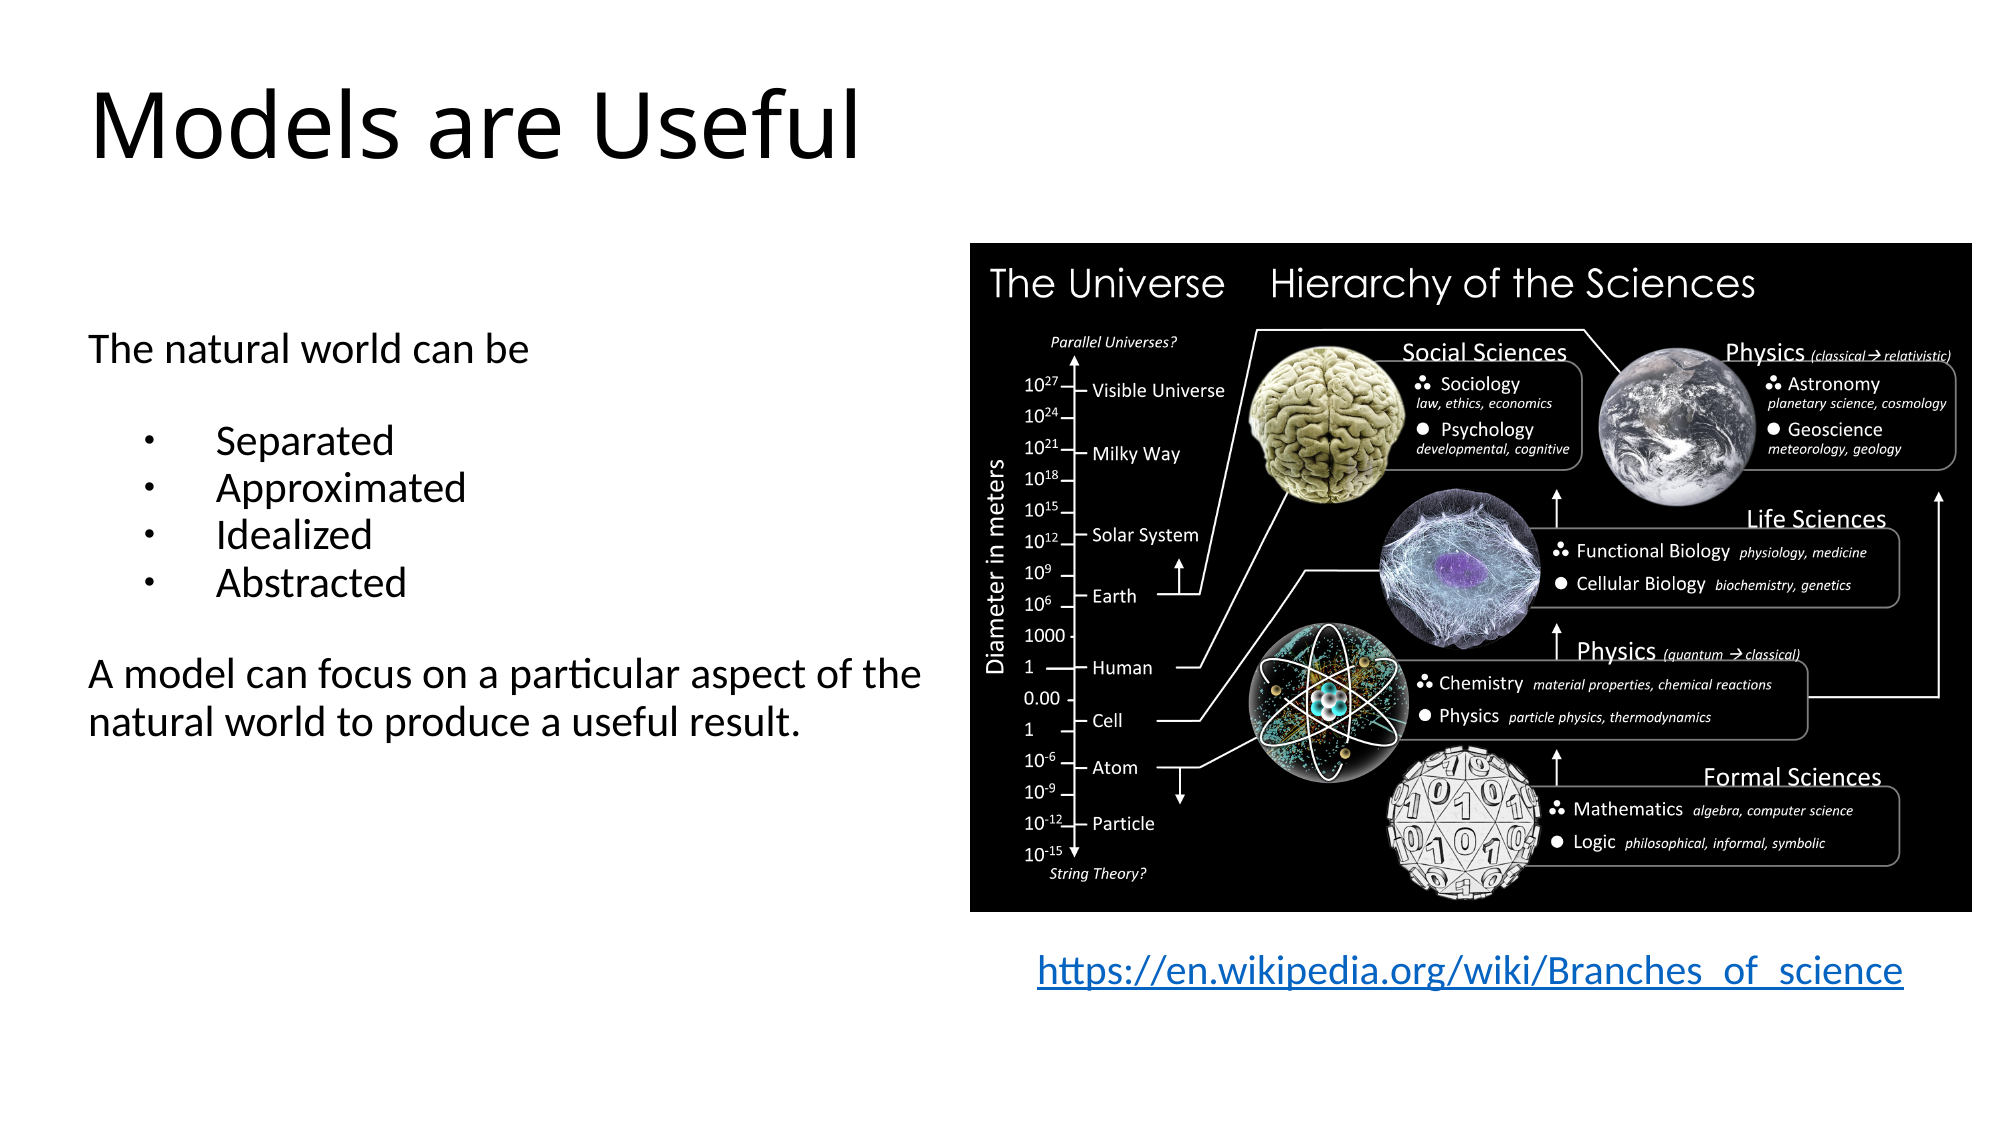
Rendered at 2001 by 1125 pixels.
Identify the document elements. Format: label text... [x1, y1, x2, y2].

text_box https://en.wikipedia.org/wiki/Branches_of_science [970, 922, 1972, 1001]
title Models are Useful [68, 59, 1932, 185]
list The natural world can be Separated Approximated Idealized Abstracted A model can focus on a particular aspect of the natural world to produce a useful result. [68, 305, 970, 802]
picture [970, 243, 1972, 912]
